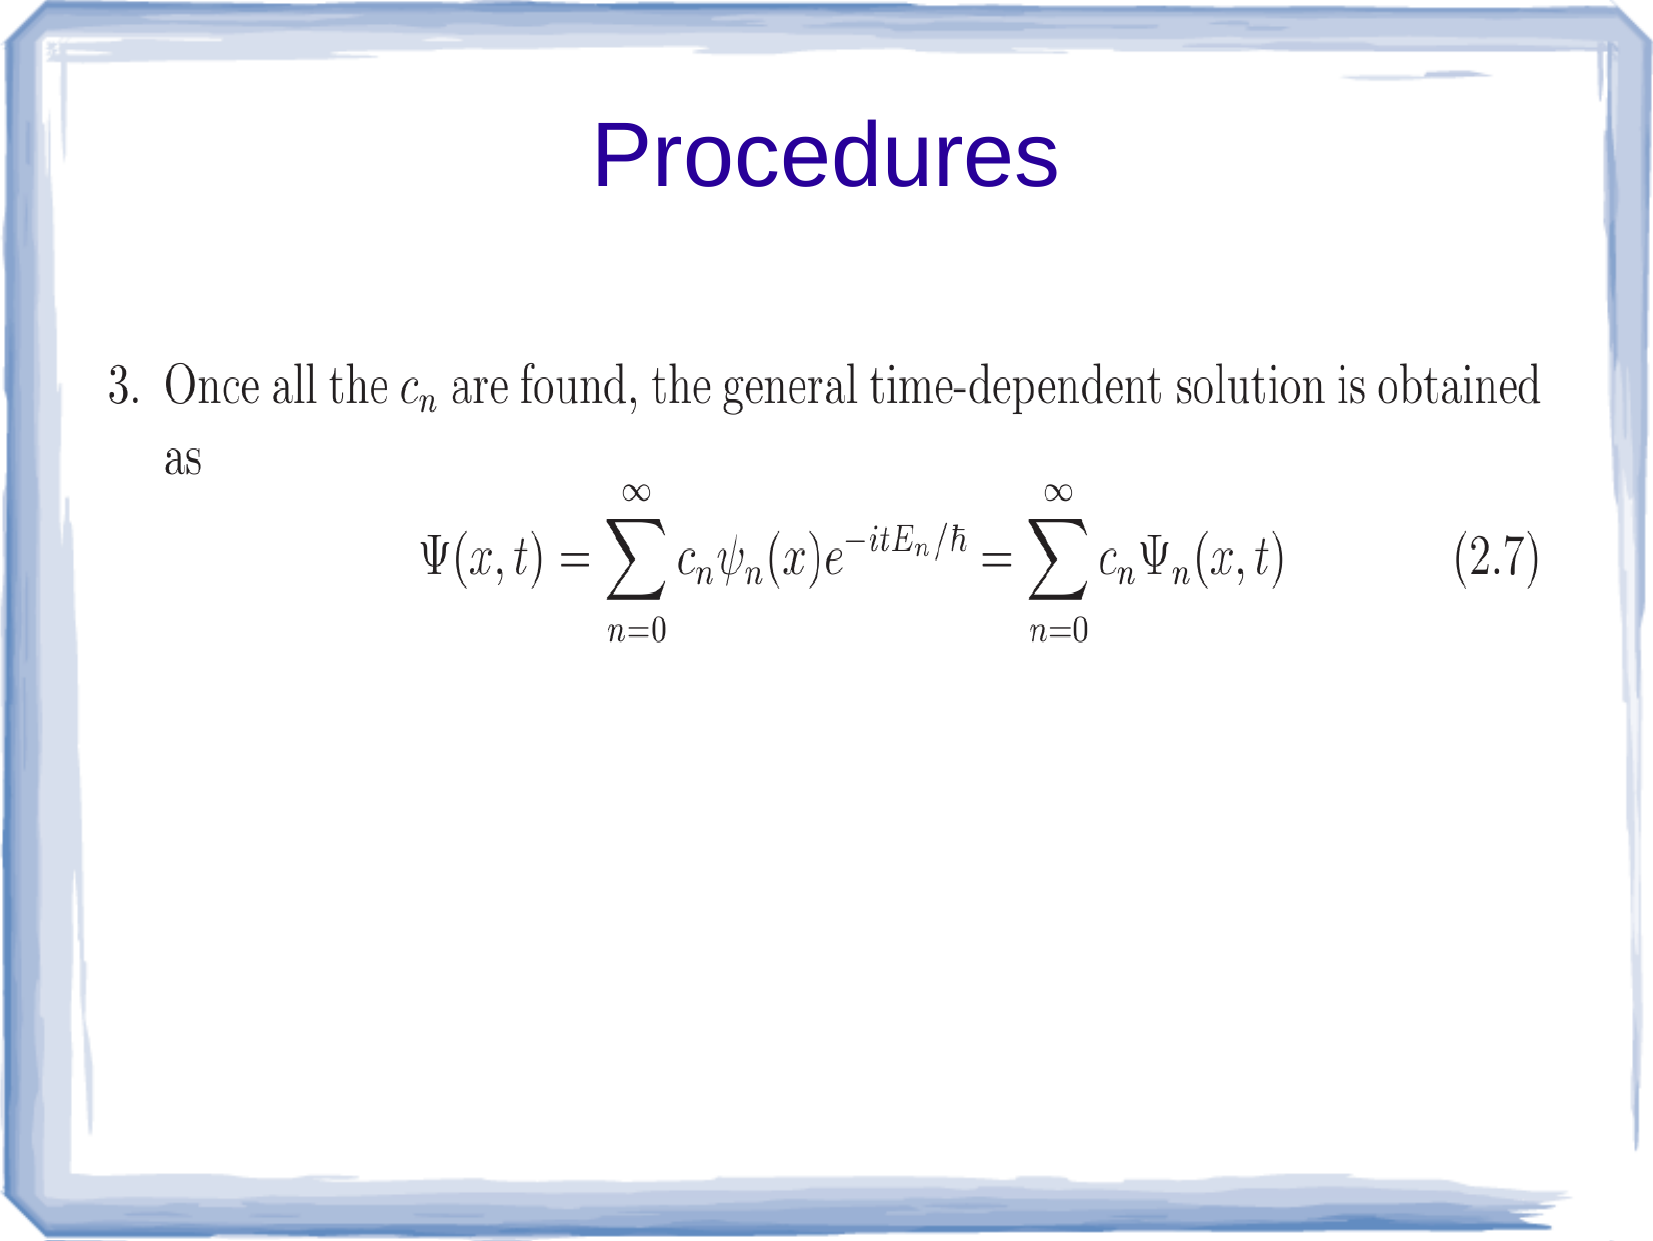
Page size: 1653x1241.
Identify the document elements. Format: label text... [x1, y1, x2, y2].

title Procedures [82, 49, 1571, 257]
picture [0, 0, 1653, 1241]
